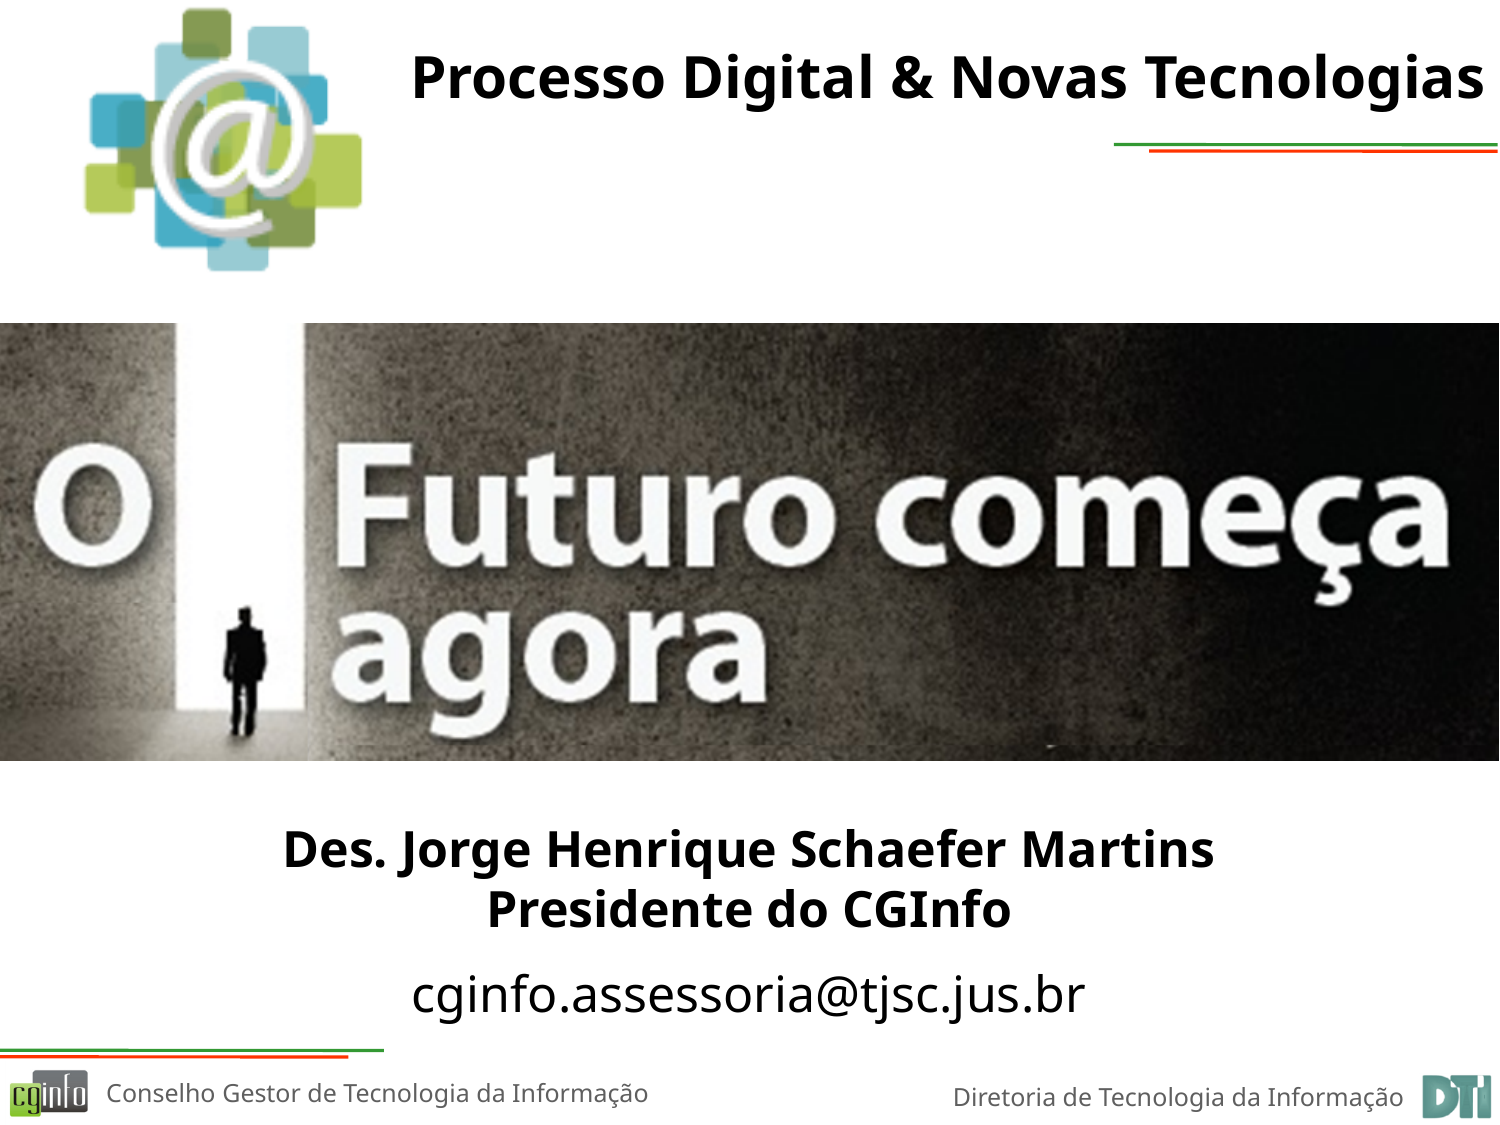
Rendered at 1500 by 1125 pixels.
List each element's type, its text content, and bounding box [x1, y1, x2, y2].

picture [1419, 1073, 1493, 1120]
title Processo Digital & Novas Tecnologias [314, 37, 1500, 113]
picture [5, 1061, 92, 1125]
text_box Des. Jorge Henrique Schaefer Martins Presidente do CGInfo cginfo.assessoria@tjsc.jus.br [168, 810, 1330, 1030]
picture [62, 0, 382, 283]
picture [0, 323, 1499, 762]
